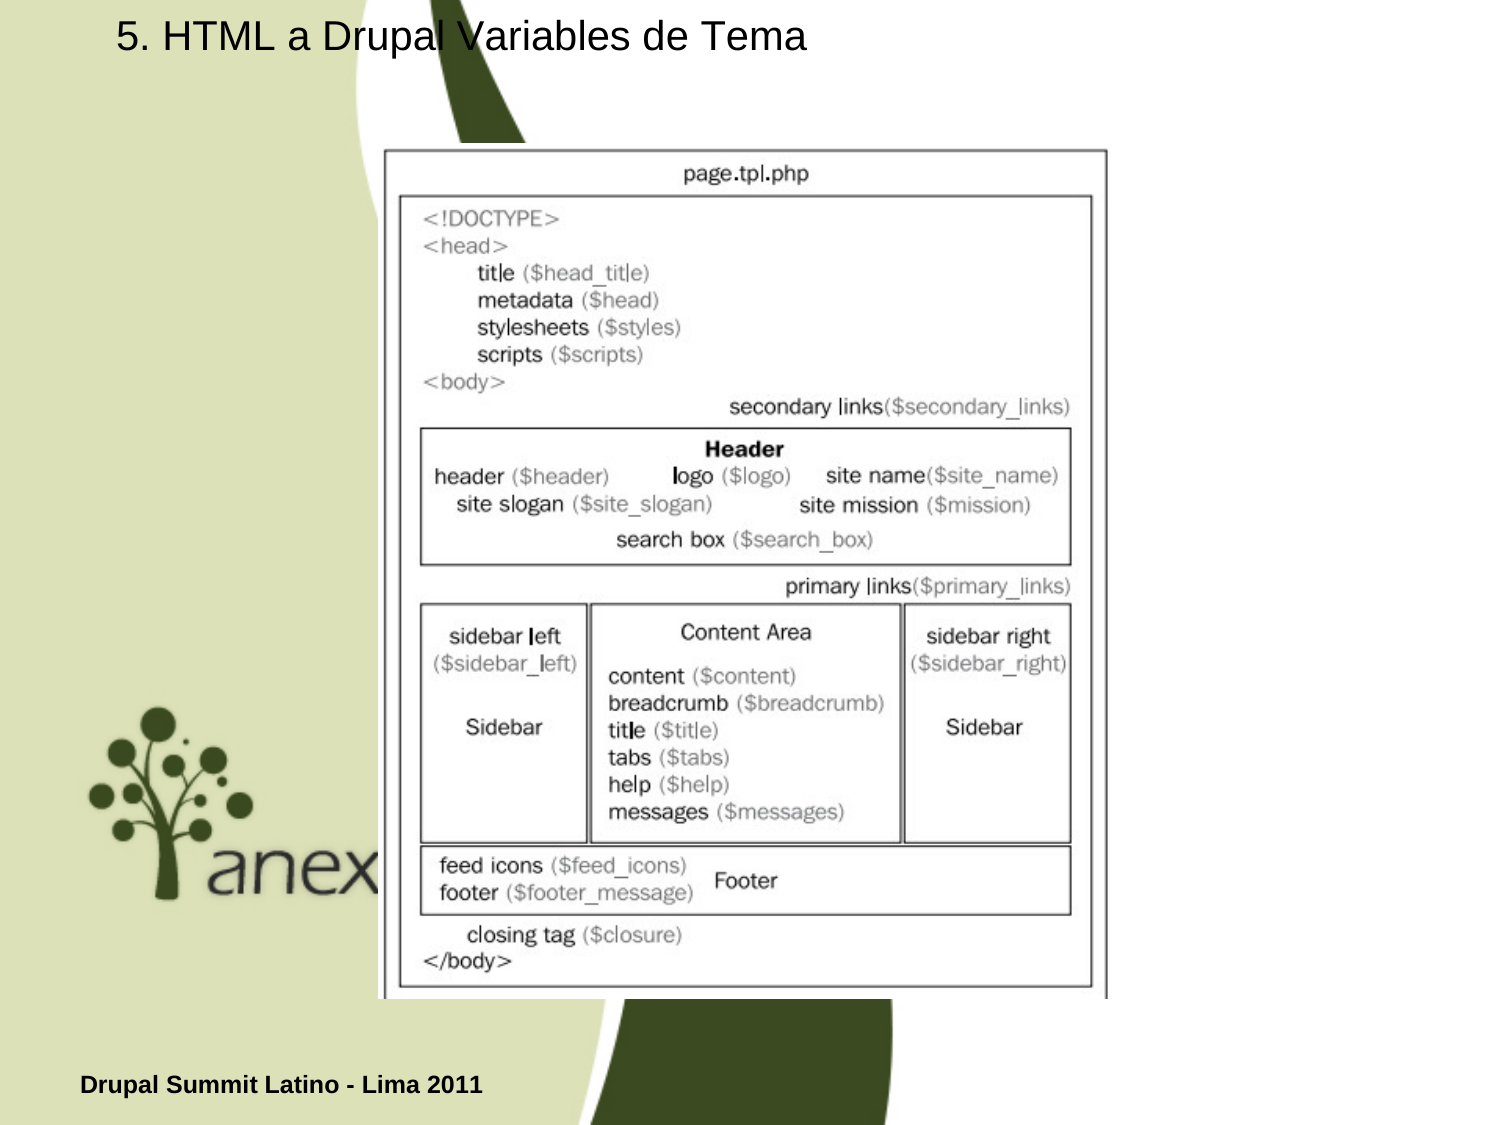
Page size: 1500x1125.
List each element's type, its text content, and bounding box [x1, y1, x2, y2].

picture [0, 0, 1500, 1125]
text_box 5. HTML a Drupal Variables de Tema [101, 0, 828, 119]
text_box Drupal Summit Latino - Lima 2011 [65, 1060, 1066, 1106]
